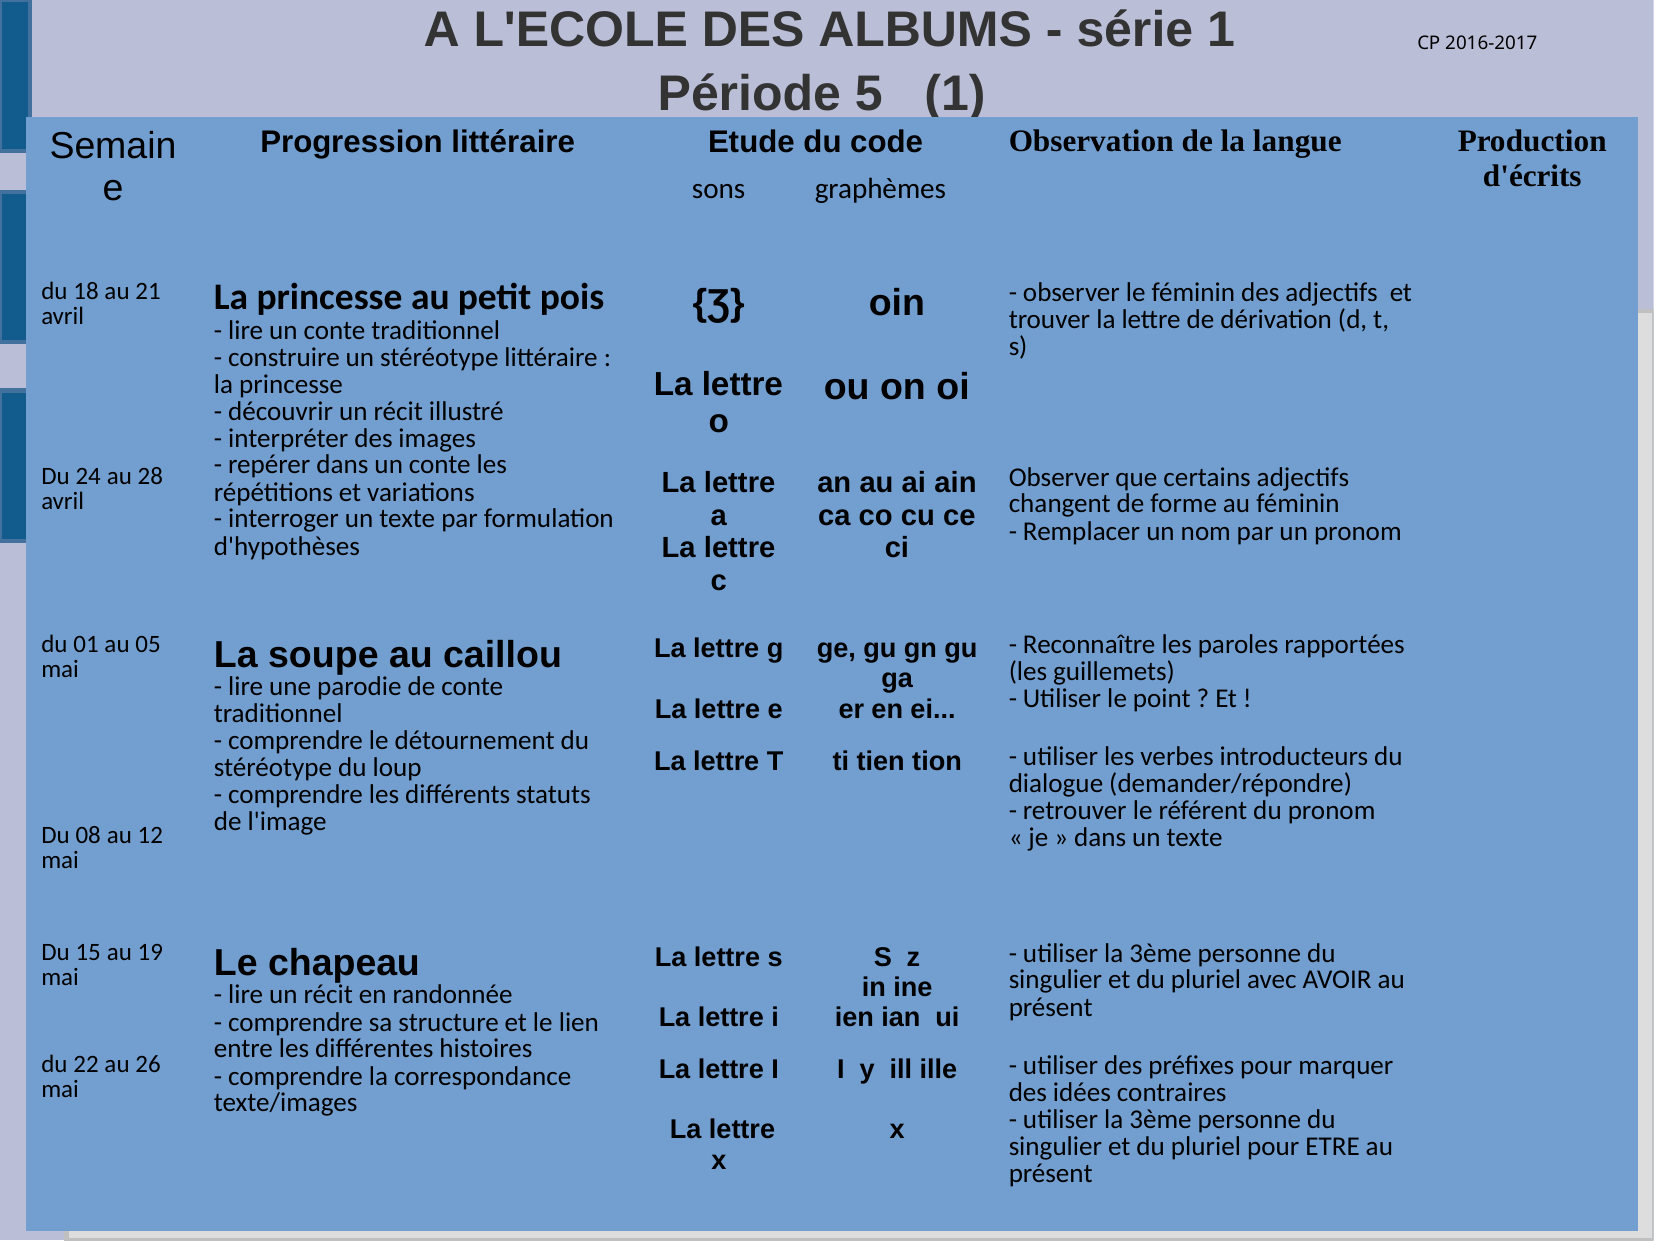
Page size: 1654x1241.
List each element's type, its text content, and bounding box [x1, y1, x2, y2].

table_cell ti tien tion [800, 738, 994, 934]
table_cell Du 08 au 12 mai [26, 817, 199, 934]
table_cell S z in ine ien ian ui [800, 934, 994, 1047]
table_cell [1427, 274, 1638, 1231]
text_box CP 2016-2017 [1417, 29, 1625, 92]
table_cell I y ill ille x [800, 1047, 994, 1231]
table_cell du 18 au 21 avril [26, 274, 199, 458]
table_header Production d'écrits [1427, 117, 1638, 274]
table_cell du 22 au 26 mai [26, 1047, 199, 1231]
table_cell La soupe au caillou - lire une parodie de conte traditionnel - comprendre le détournement du stéréotype du loup - comprendre les différents statuts de l'image [199, 626, 637, 934]
table_cell oin ou on oi [800, 274, 994, 458]
table_cell La lettre g La lettre e [637, 626, 800, 738]
table_cell an au ai ain ca co cu ce ci [800, 458, 994, 626]
table_cell - Reconnaître les paroles rapportées (les guillemets) - Utiliser le point ? Et ! [994, 626, 1427, 738]
table_header Etude du code [637, 117, 994, 169]
table_cell La lettre a La lettre c [637, 458, 800, 626]
table_cell Du 15 au 19 mai [26, 934, 199, 1047]
table_cell {Ʒ} La lettre o [637, 274, 800, 458]
table_cell - utiliser des préfixes pour marquer des idées contraires - utiliser la 3ème personne du singulier et du pluriel pour ETRE au présent [994, 1047, 1427, 1231]
table_cell Observer que certains adjectifs changent de forme au féminin - Remplacer un nom par un pronom [994, 458, 1427, 626]
table_header Semaine [26, 117, 199, 274]
table_header Progression littéraire [199, 117, 637, 274]
table_cell La lettre I La lettre x [637, 1047, 800, 1231]
table_cell ge, gu gn gu ga er en ei... [800, 626, 994, 738]
table_cell - utiliser les verbes introducteurs du dialogue (demander/répondre) - retrouver le référent du pronom « je » dans un texte [994, 738, 1427, 934]
table_cell Le chapeau - lire un récit en randonnée - comprendre sa structure et le lien entre les différentes histoires - comprendre la correspondance texte/images [199, 934, 637, 1231]
table_cell La lettre s La lettre i [637, 934, 800, 1047]
table_header Observation de la langue [994, 117, 1427, 274]
table_cell - utiliser la 3ème personne du singulier et du pluriel avec AVOIR au présent [994, 934, 1427, 1047]
table_cell La princesse au petit pois - lire un conte traditionnel - construire un stéréotype littéraire : la princesse - découvrir un récit illustré - interpréter des images - repérer dans un conte les répétitions et variations - interroger un texte par formulation d'hypothèses [199, 274, 637, 626]
table_cell Du 24 au 28 avril [26, 458, 199, 626]
title A L'ECOLE DES ALBUMS - série 1 Période 5 (1) [123, 0, 1536, 117]
table_cell sons [637, 169, 800, 274]
table_cell La lettre T [637, 738, 800, 934]
table_cell - observer le féminin des adjectifs et trouver la lettre de dérivation (d, t, s) [994, 274, 1427, 458]
table_cell du 01 au 05 mai [26, 626, 199, 817]
table_cell graphèmes [800, 169, 994, 274]
